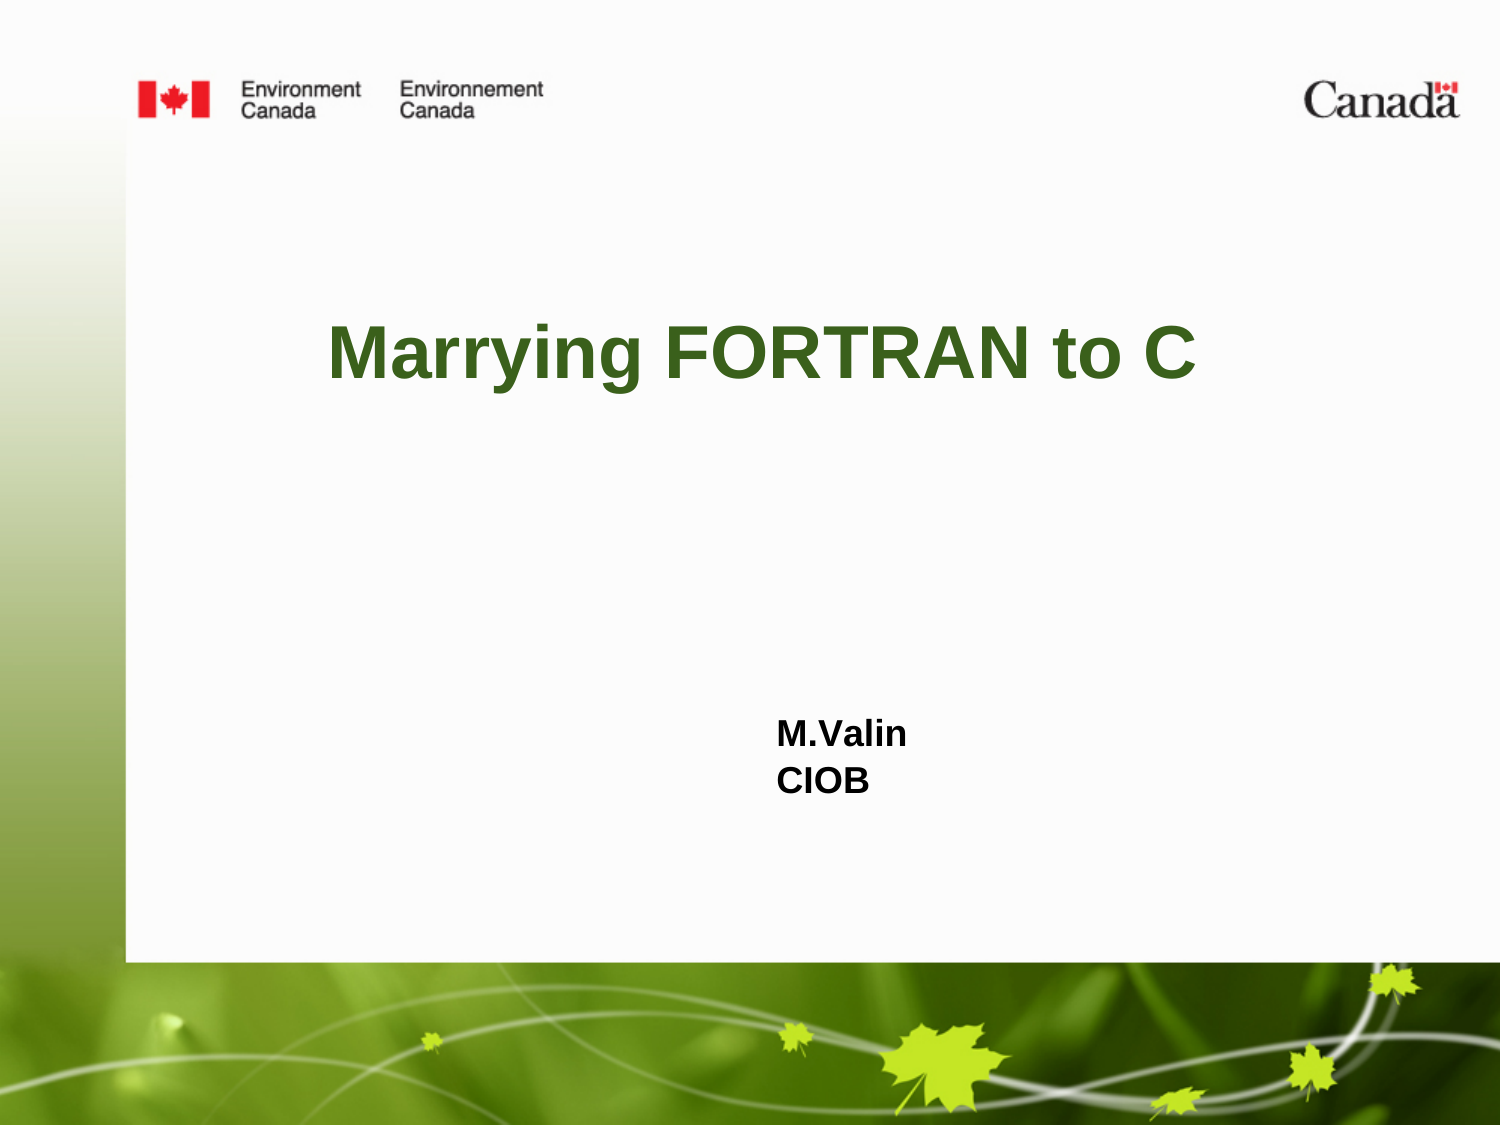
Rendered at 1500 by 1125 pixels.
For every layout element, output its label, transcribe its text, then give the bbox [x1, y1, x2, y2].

title Marrying FORTRAN to C [312, 231, 1353, 473]
picture [0, 0, 1500, 1125]
subtitle M.Valin CIOB [761, 609, 1353, 882]
